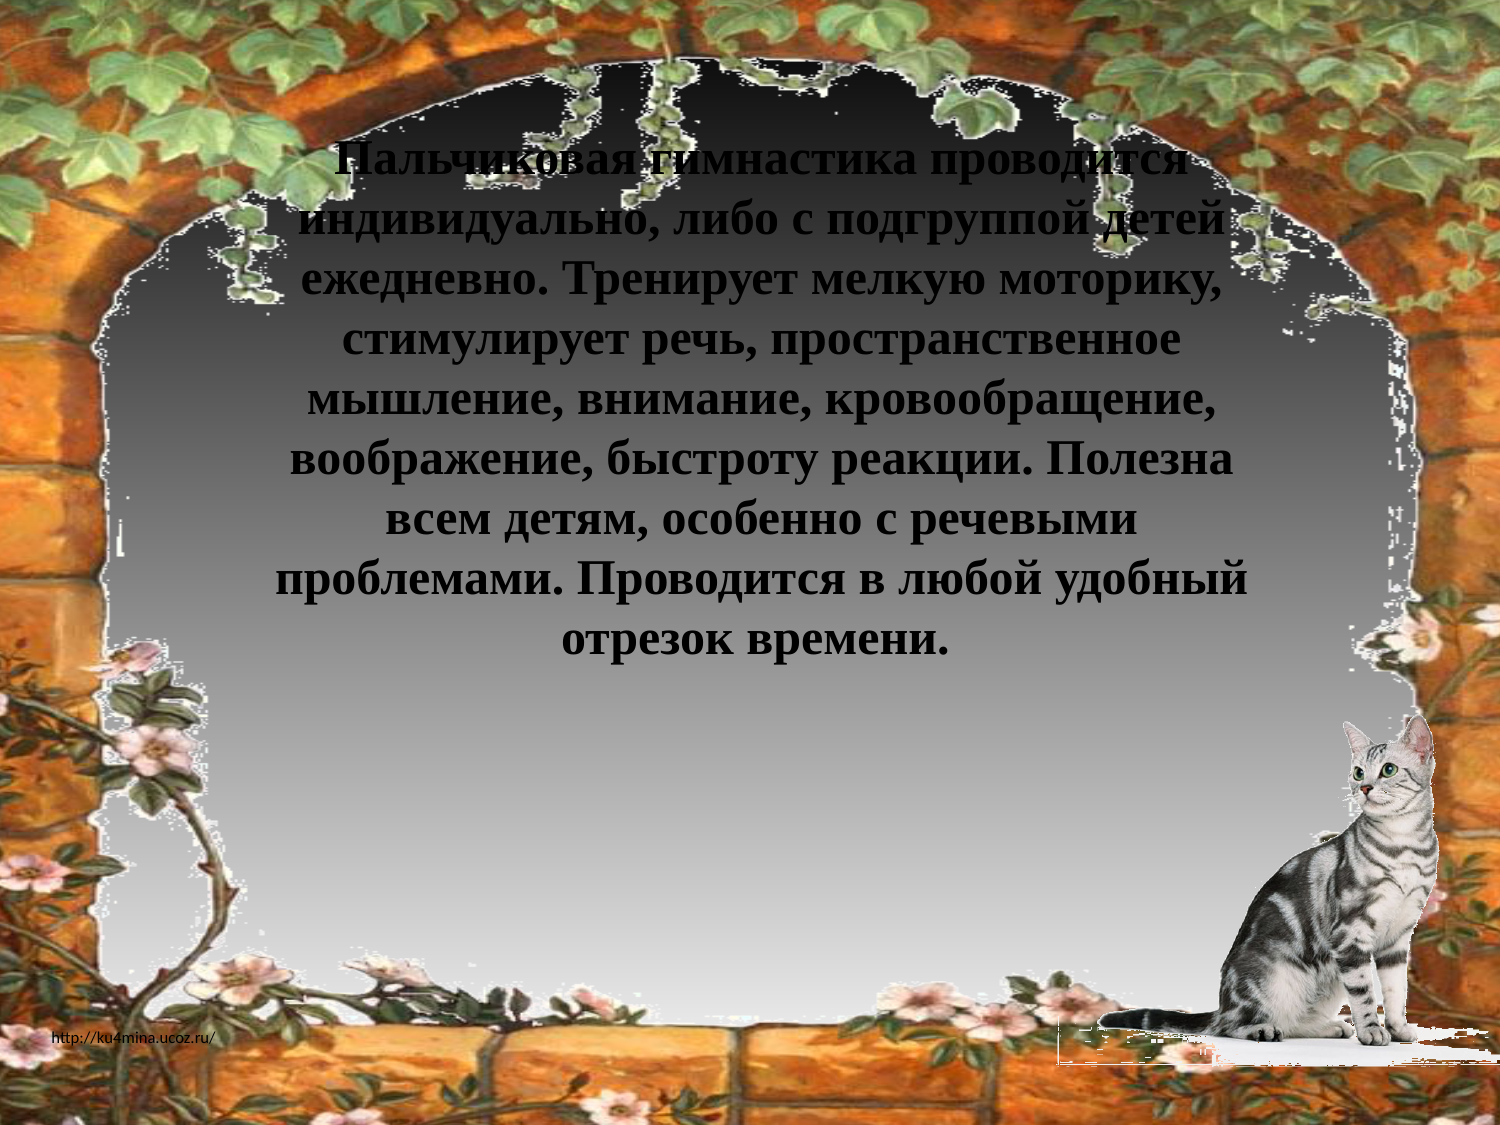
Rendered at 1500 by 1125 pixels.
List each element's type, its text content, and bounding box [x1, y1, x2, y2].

title Пальчиковая гимнастика проводится индивидуально, либо с подгруппой детей ежедневно. Тренирует мелкую моторику, стимулирует речь, пространственное мышление, внимание, кровообращение, воображение, быстроту реакции. Полезна всем детям, особенно с речевыми проблемами. Проводится в любой удобный отрезок времени. [257, 117, 1266, 997]
picture [0, 0, 1500, 1125]
